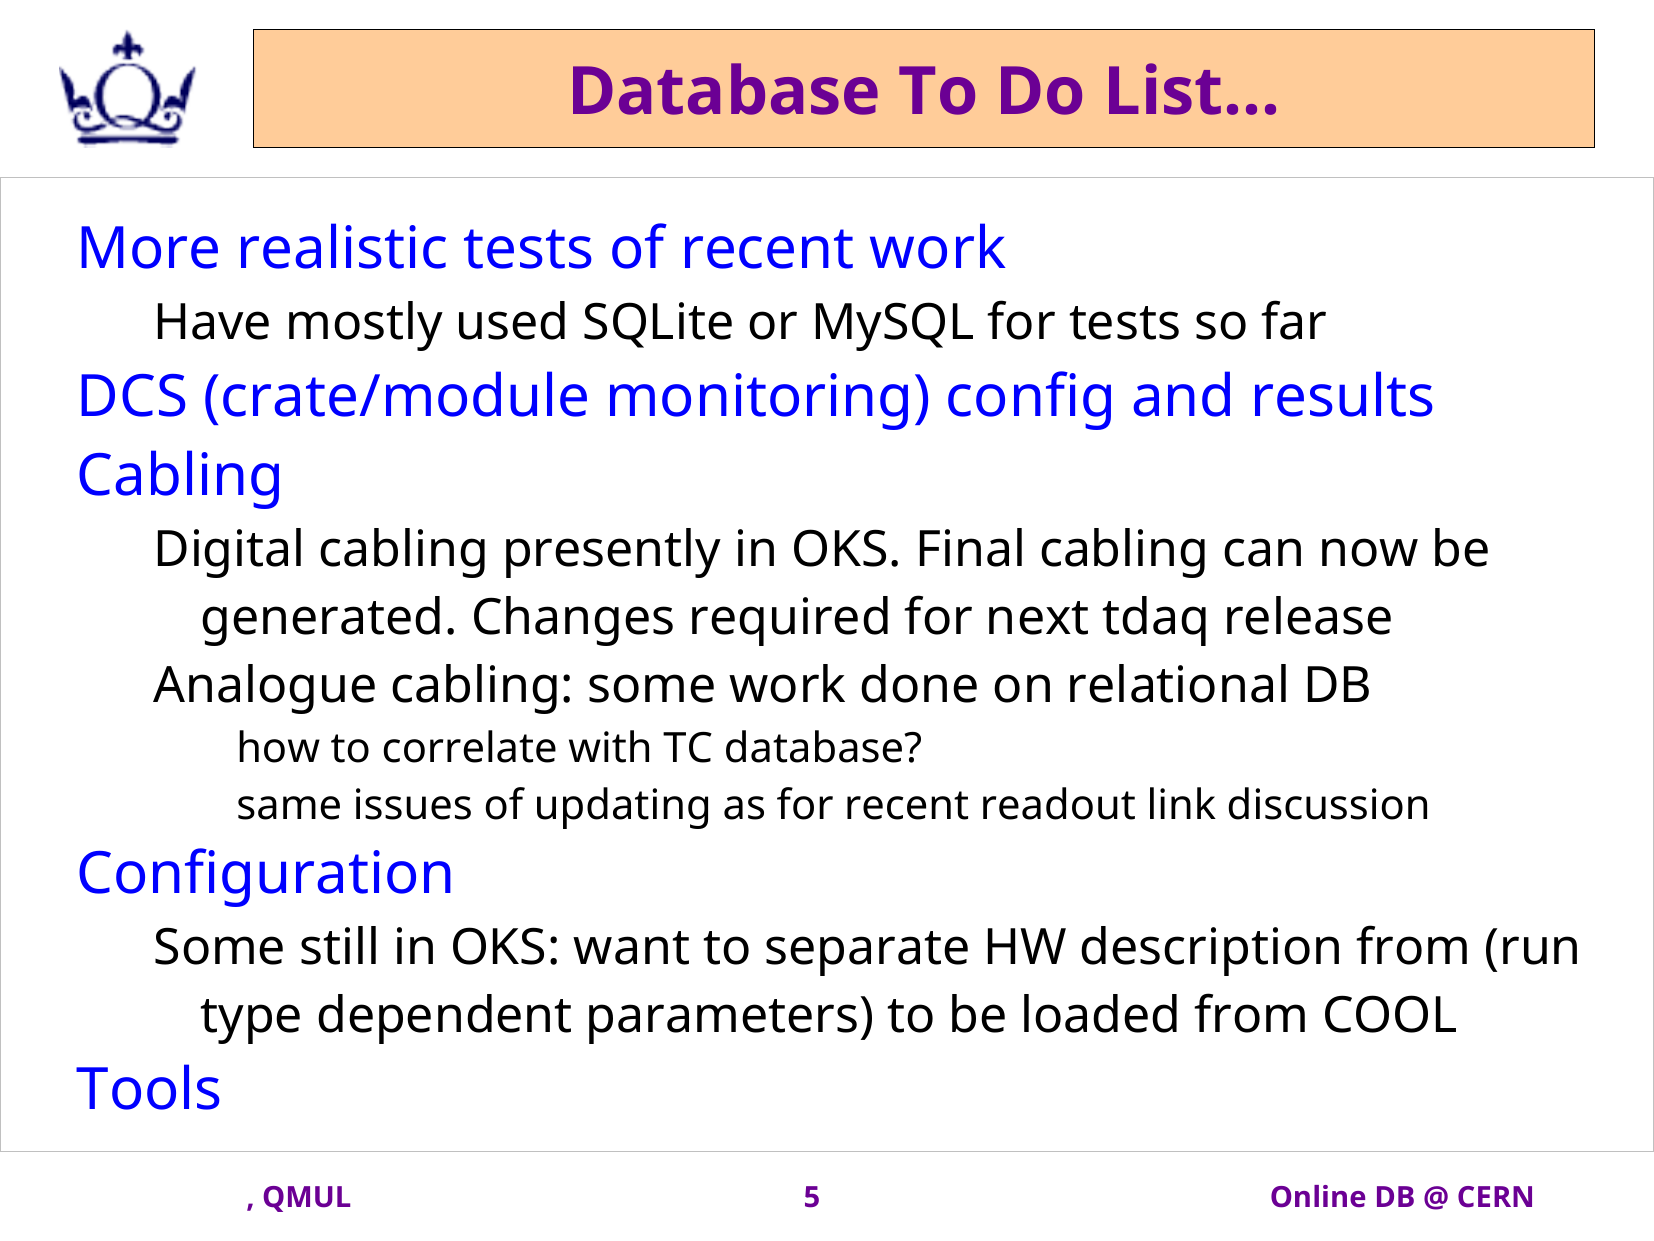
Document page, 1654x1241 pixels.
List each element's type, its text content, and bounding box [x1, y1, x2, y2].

list More realistic tests of recent work Have mostly used SQLite or MySQL for tests so far DCS (crate/module monitoring) config and results Cabling Digital cabling presently in OKS. Final cabling can now be generated. Changes required for next tdaq release Analogue cabling: some work done on relational DB how to correlate with TC database? same issues of updating as for recent readout link discussion Configuration Some still in OKS: want to separate HW description from (run type dependent parameters) to be loaded from COOL Tools [59, 206, 1603, 1151]
picture [59, 29, 200, 148]
title Database To Do List... [253, 29, 1595, 148]
